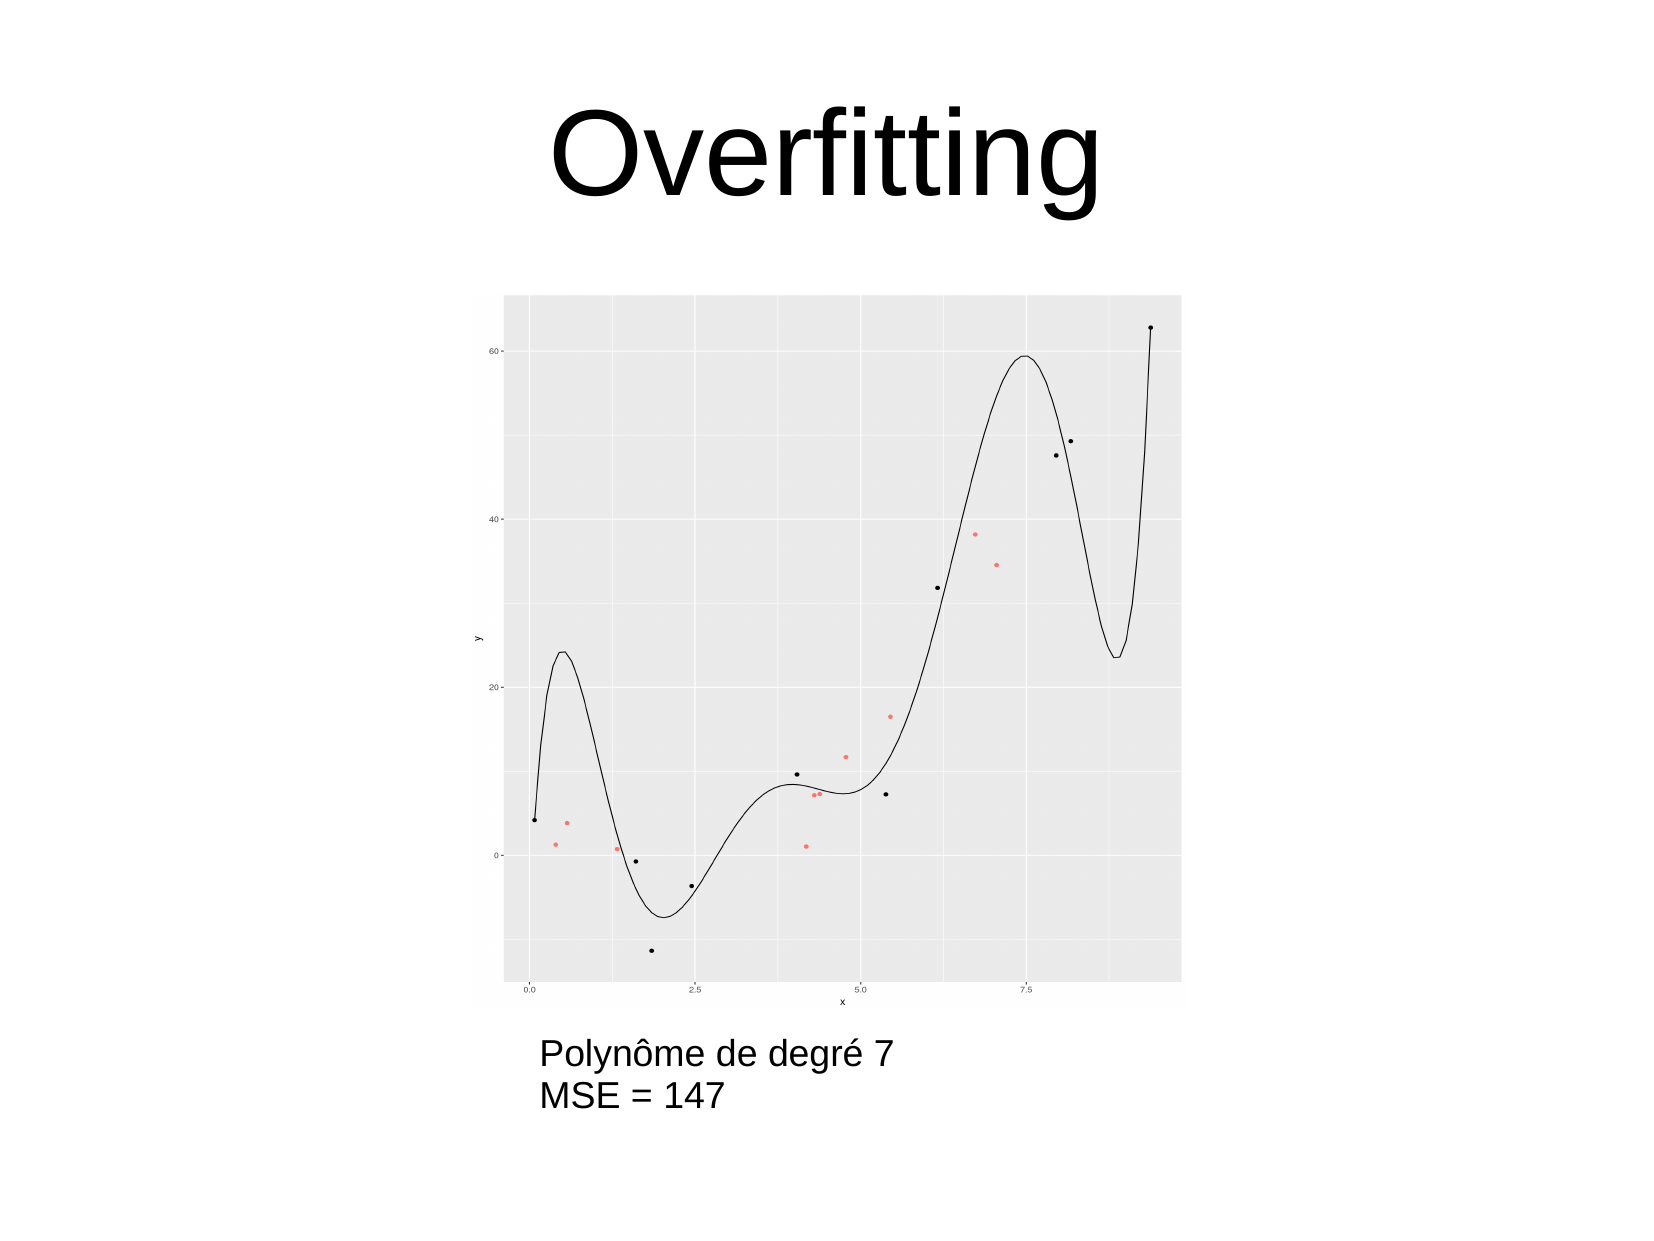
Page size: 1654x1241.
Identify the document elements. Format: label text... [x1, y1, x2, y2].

text_box Polynôme de degré 7 MSE = 147 [524, 1024, 1177, 1124]
picture [467, 290, 1187, 1010]
title Overfitting [82, 49, 1571, 257]
